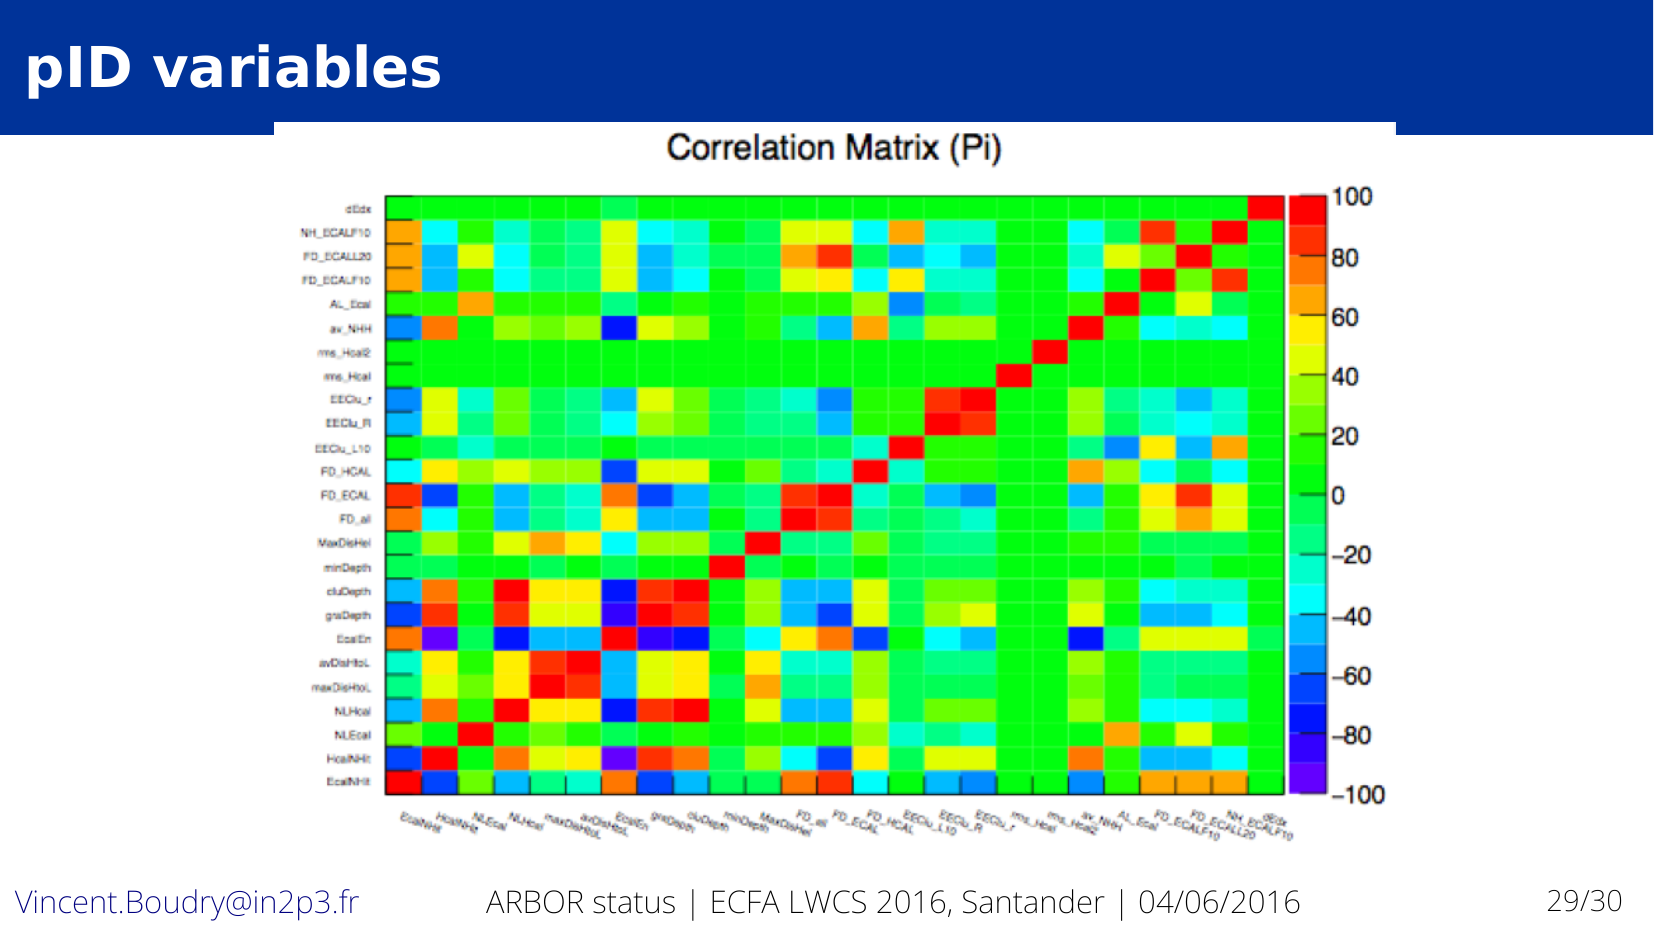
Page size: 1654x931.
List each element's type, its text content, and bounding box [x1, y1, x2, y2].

picture [274, 124, 1396, 869]
title pID variables [24, 12, 1635, 124]
